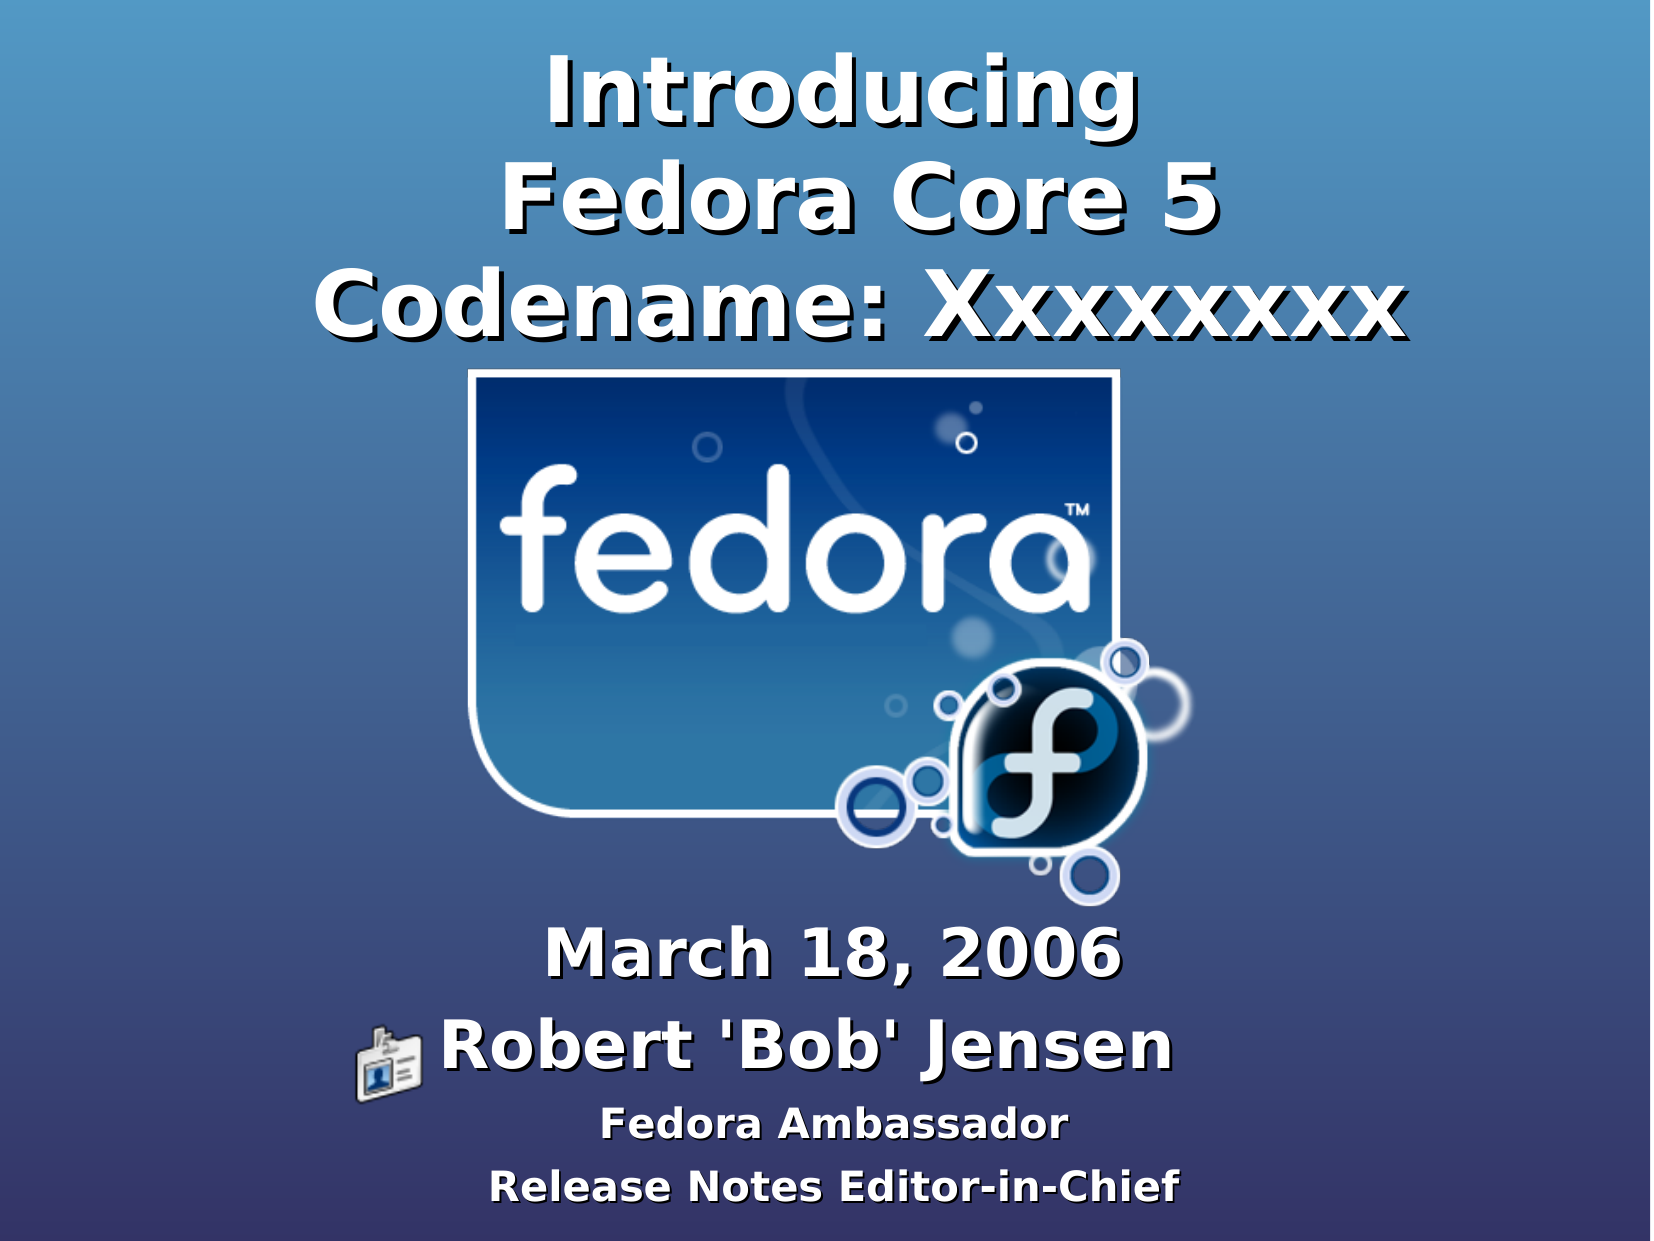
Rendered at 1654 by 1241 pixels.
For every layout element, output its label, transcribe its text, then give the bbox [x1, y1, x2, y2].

picture [400, 359, 1250, 912]
title Introducing Fedora Core 5 Codename: Xxxxxxxx [37, 37, 1613, 359]
picture [337, 1012, 438, 1113]
list March 18, 2006 Robert 'Bob' Jensen Fedora Ambassador Release Notes Editor-in-Chief [37, 914, 1613, 1212]
text_box [0, 0, 1651, 1241]
